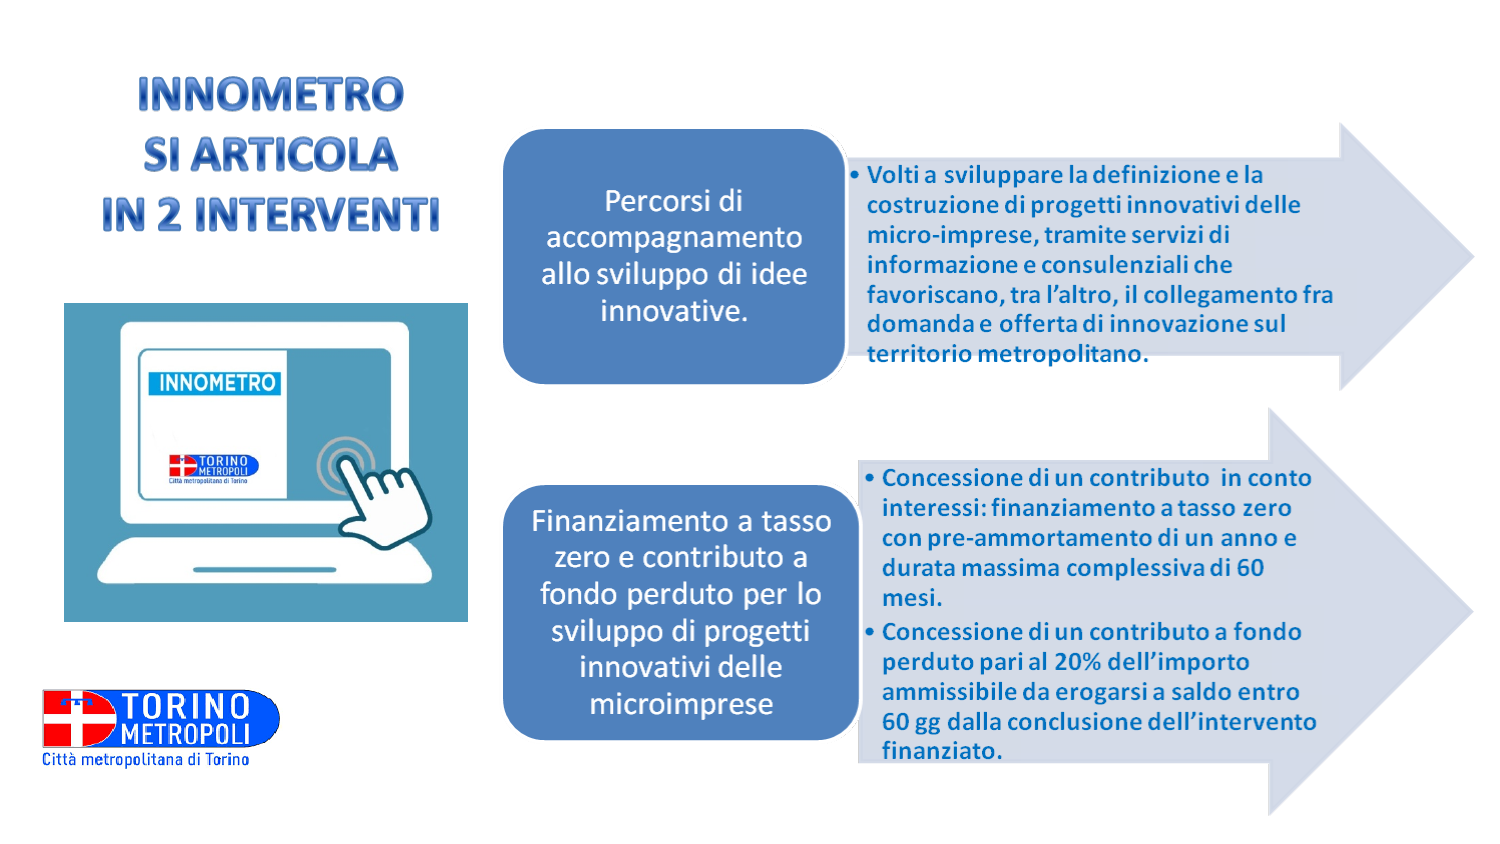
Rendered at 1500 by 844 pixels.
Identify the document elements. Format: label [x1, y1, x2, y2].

picture [64, 303, 468, 622]
picture [498, 121, 1476, 817]
picture [29, 669, 298, 789]
picture [70, 46, 472, 254]
